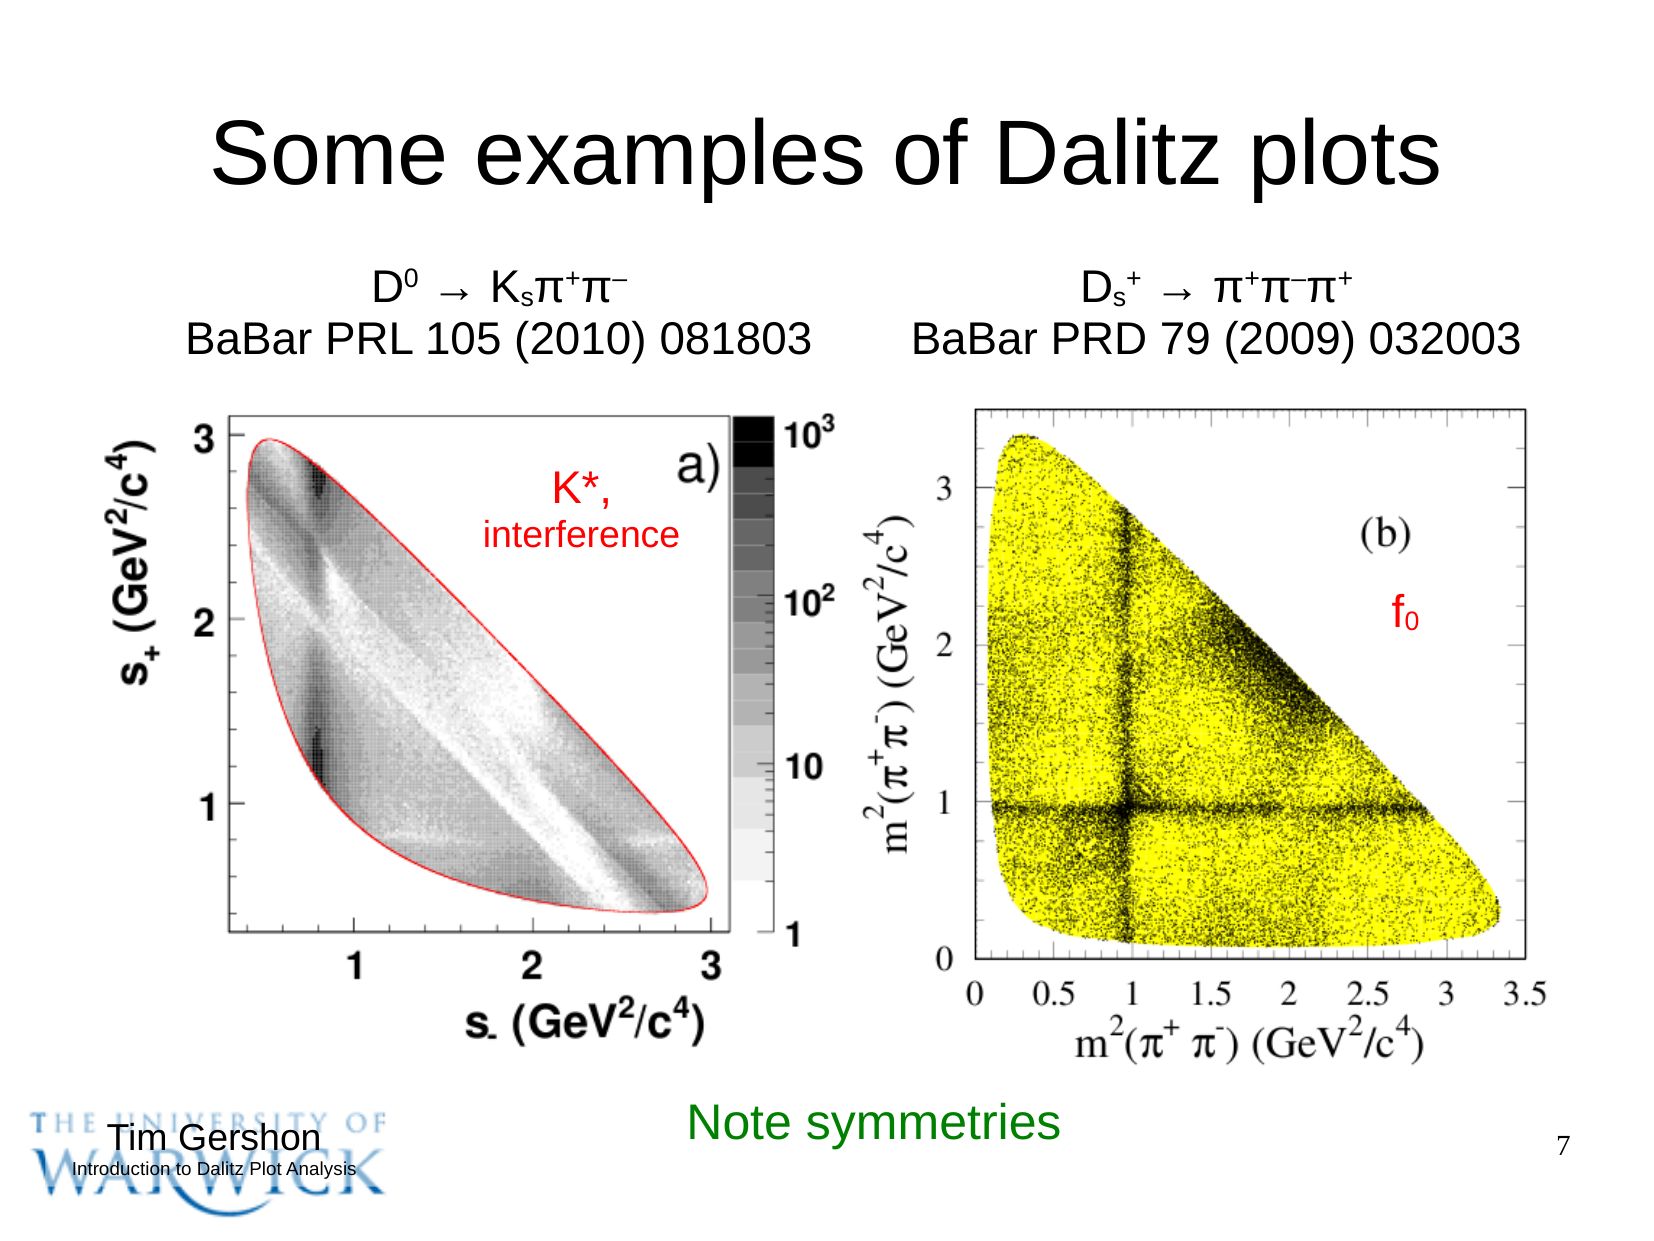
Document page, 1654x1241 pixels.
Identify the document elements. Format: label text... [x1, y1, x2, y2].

text_box D0 → Ksπ+π– BaBar PRL 105 (2010) 081803 [159, 253, 839, 380]
text_box Note symmetries [519, 1086, 1229, 1158]
text_box Ds+ → π+π–π+ BaBar PRD 79 (2009) 032003 [891, 253, 1542, 377]
title Some examples of Dalitz plots [82, 49, 1571, 257]
text_box Tim Gershon Introduction to Dalitz Plot Analysis [45, 1108, 383, 1187]
text_box f0 [1316, 578, 1495, 660]
picture [19, 1106, 406, 1232]
text_box K*, interference [448, 454, 715, 563]
picture [82, 377, 1574, 1089]
